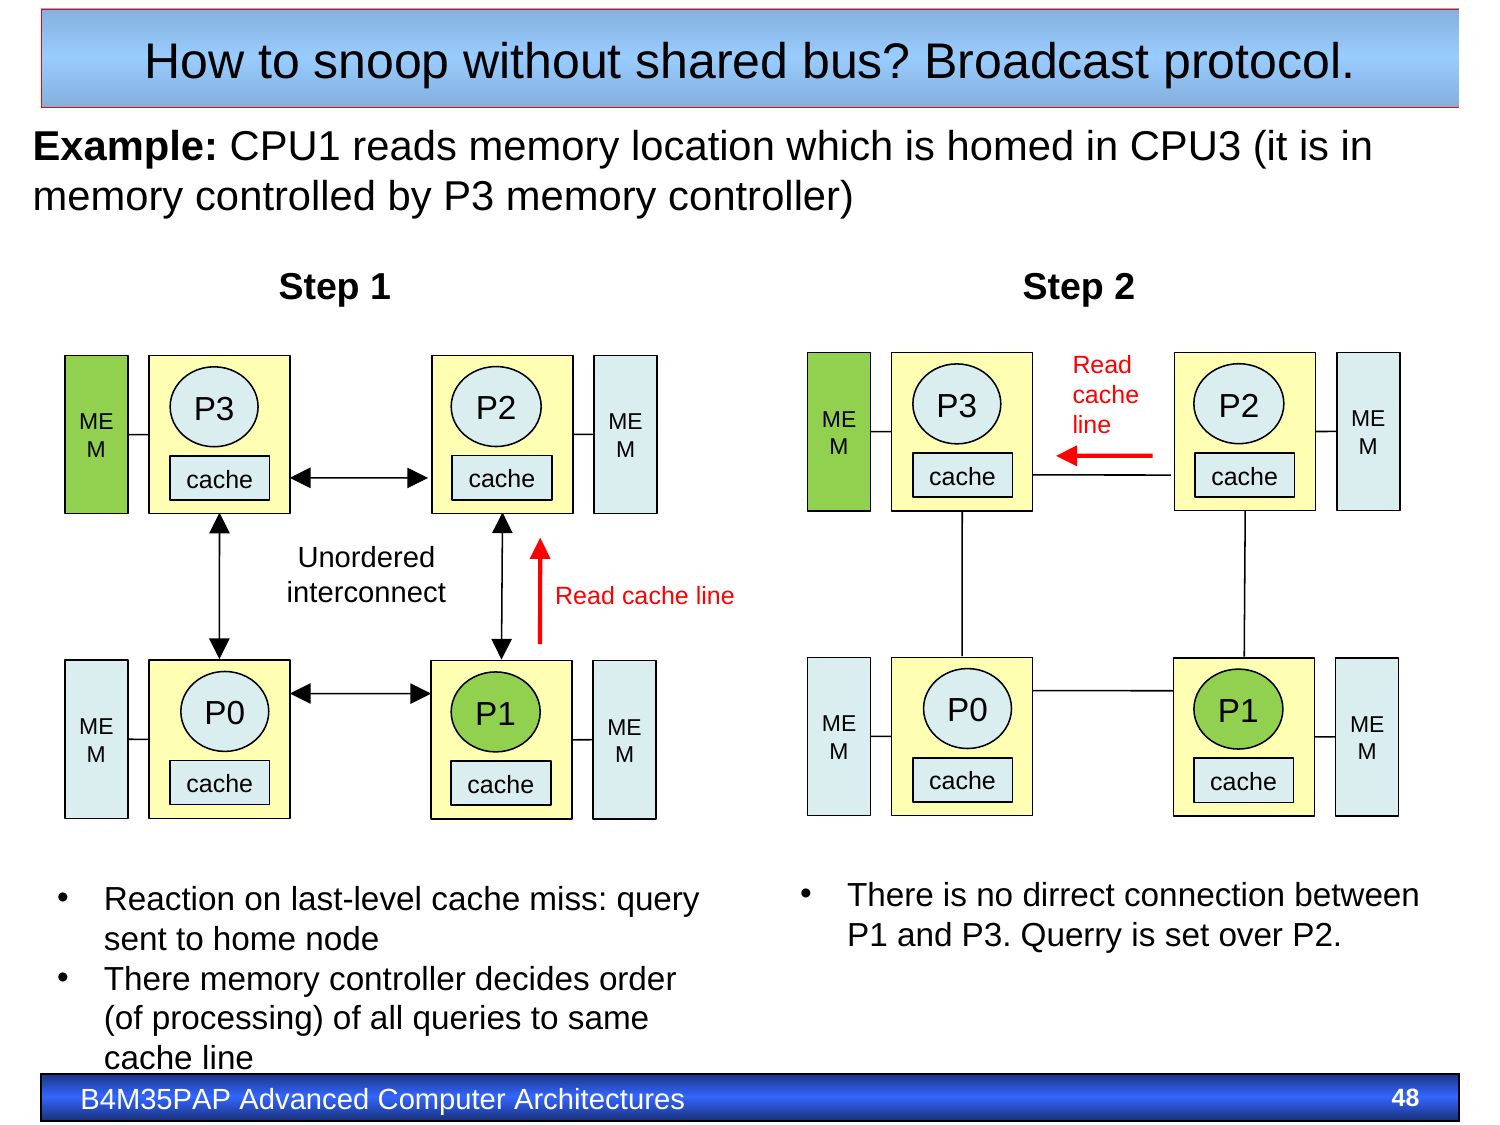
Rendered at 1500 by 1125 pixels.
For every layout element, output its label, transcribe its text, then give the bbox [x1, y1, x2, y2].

text_box Step 2 [1008, 258, 1151, 316]
text_box Step 1 [263, 258, 407, 316]
text_box cache [451, 761, 551, 806]
text_box MEM [1335, 657, 1399, 816]
text_box P0 [180, 671, 269, 752]
title How to snoop without shared bus? Broadcast protocol. [41, 8, 1459, 108]
text_box MEM [64, 355, 128, 514]
text_box [891, 352, 1316, 816]
text_box MEM [807, 657, 871, 816]
text_box P2 [1193, 363, 1284, 444]
text_box MEM [594, 355, 658, 514]
text_box cache [452, 455, 552, 500]
text_box MEM [807, 352, 871, 511]
text_box MEM [64, 660, 128, 819]
text_box P0 [923, 668, 1012, 749]
text_box cache [1193, 758, 1294, 803]
text_box MEM [593, 660, 657, 819]
text_box P3 [170, 366, 259, 447]
text_box P3 [912, 363, 1001, 444]
text_box MEM [1336, 352, 1400, 511]
text_box cache [170, 760, 270, 805]
text_box There is no dirrect connection between P1 and P3. Querry is set over P2. [785, 865, 1470, 961]
text_box Unordered interconnect [266, 526, 467, 621]
text_box P1 [1193, 669, 1283, 750]
text_box cache [912, 453, 1013, 498]
text_box P2 [451, 366, 542, 447]
text_box P1 [451, 671, 541, 752]
text_box Read cache line [540, 572, 751, 618]
text_box cache [1194, 452, 1295, 497]
text_box cache [170, 455, 270, 501]
text_box cache [912, 757, 1013, 802]
text_box [148, 355, 573, 819]
list Example: CPU1 reads memory location which is homed in CPU3 (it is in memory controlled by P3 memory controller) [17, 111, 1500, 233]
text_box Reaction on last-level cache miss: query sent to home node There memory controller decides order (of processing) of all queries to same cache line [42, 869, 727, 1084]
text_box Read cache line [1057, 340, 1178, 446]
